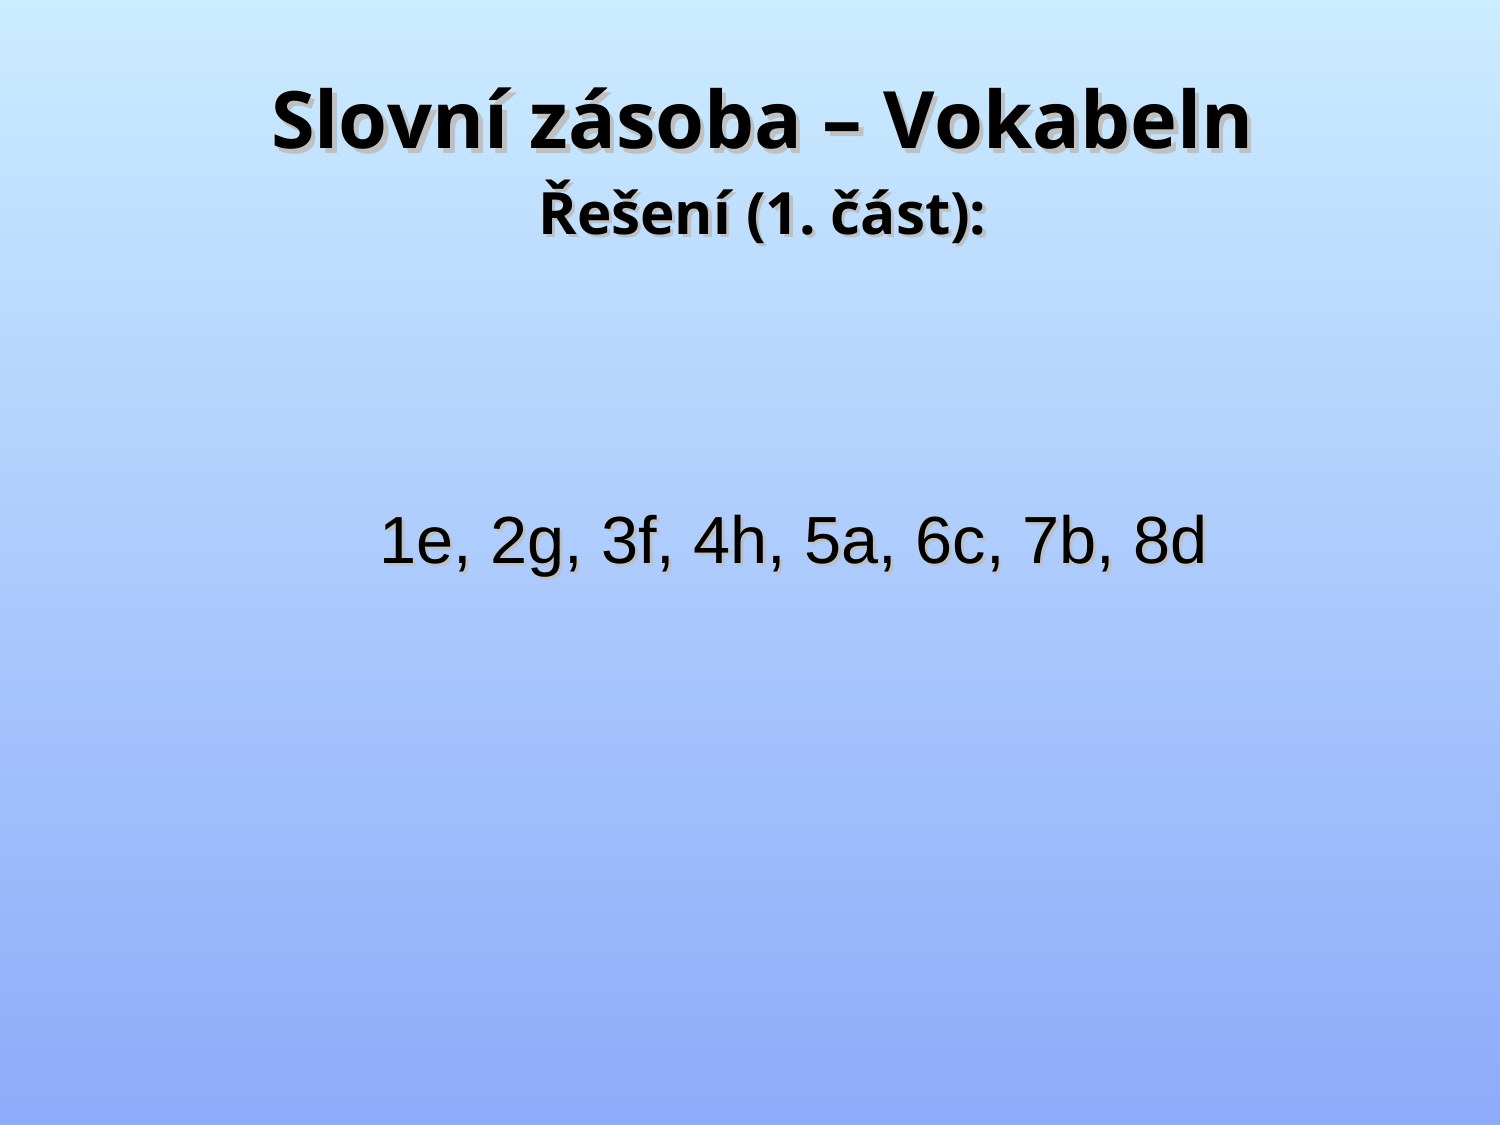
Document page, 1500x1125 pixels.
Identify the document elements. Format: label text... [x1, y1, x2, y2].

list 1e, 2g, 3f, 4h, 5a, 6c, 7b, 8d [137, 312, 1451, 1000]
title Slovní zásoba – Vokabeln Řešení (1. část): [75, 40, 1451, 276]
